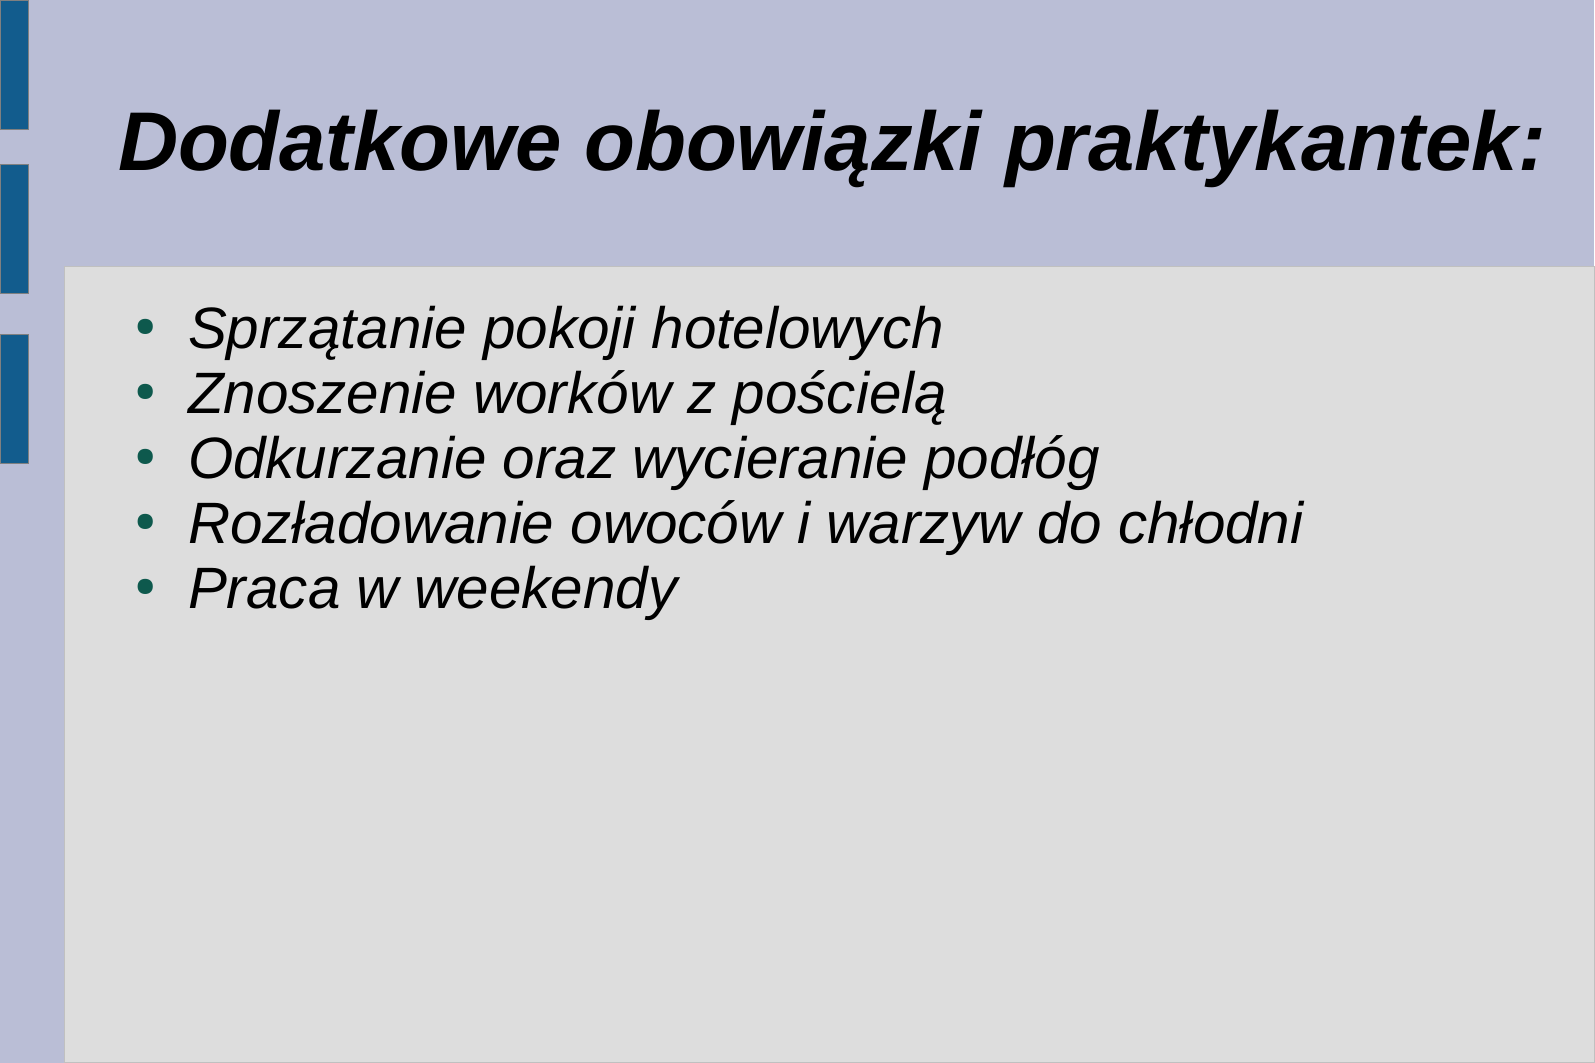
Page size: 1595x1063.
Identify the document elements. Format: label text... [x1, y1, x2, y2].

title Dodatkowe obowiązki praktykantek: [70, 23, 1595, 260]
list Sprzątanie pokoji hotelowych Znoszenie worków z pościelą Odkurzanie oraz wycieranie podłóg Rozładowanie owoców i warzyw do chłodni Praca w weekendy [117, 295, 1479, 966]
